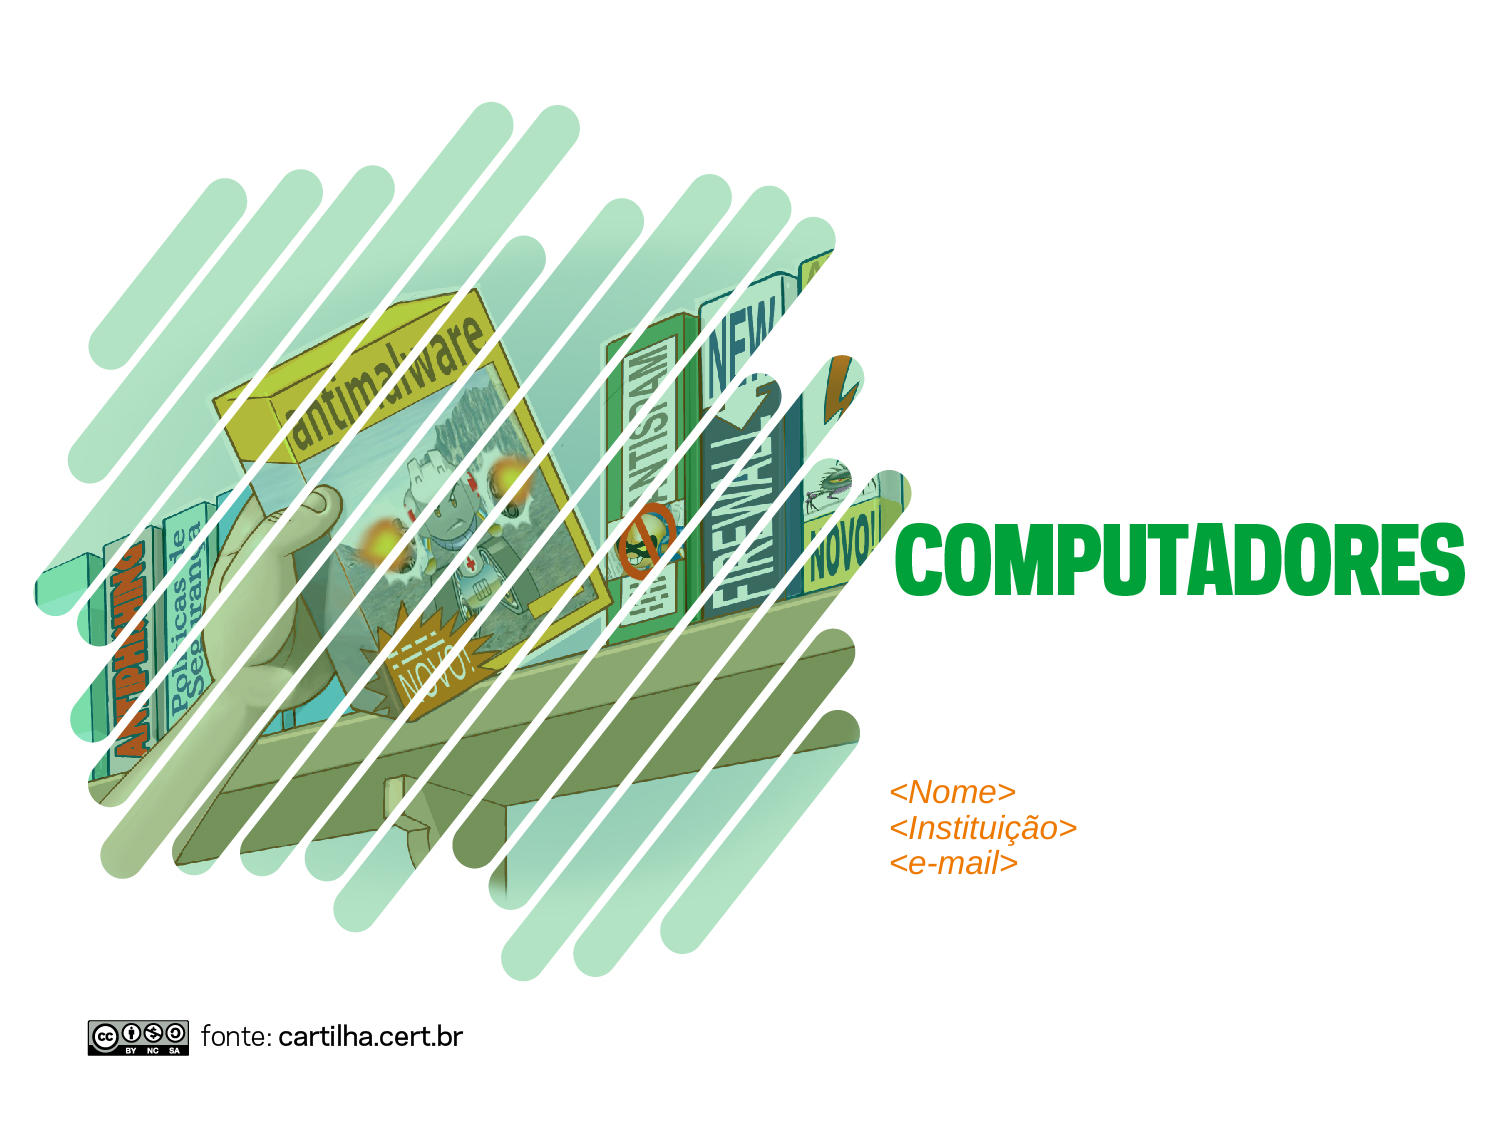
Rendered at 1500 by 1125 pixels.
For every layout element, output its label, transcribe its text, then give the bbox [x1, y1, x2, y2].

text_box <Nome> <Instituição> <e-mail> [874, 767, 1276, 889]
picture [0, 0, 1500, 1125]
